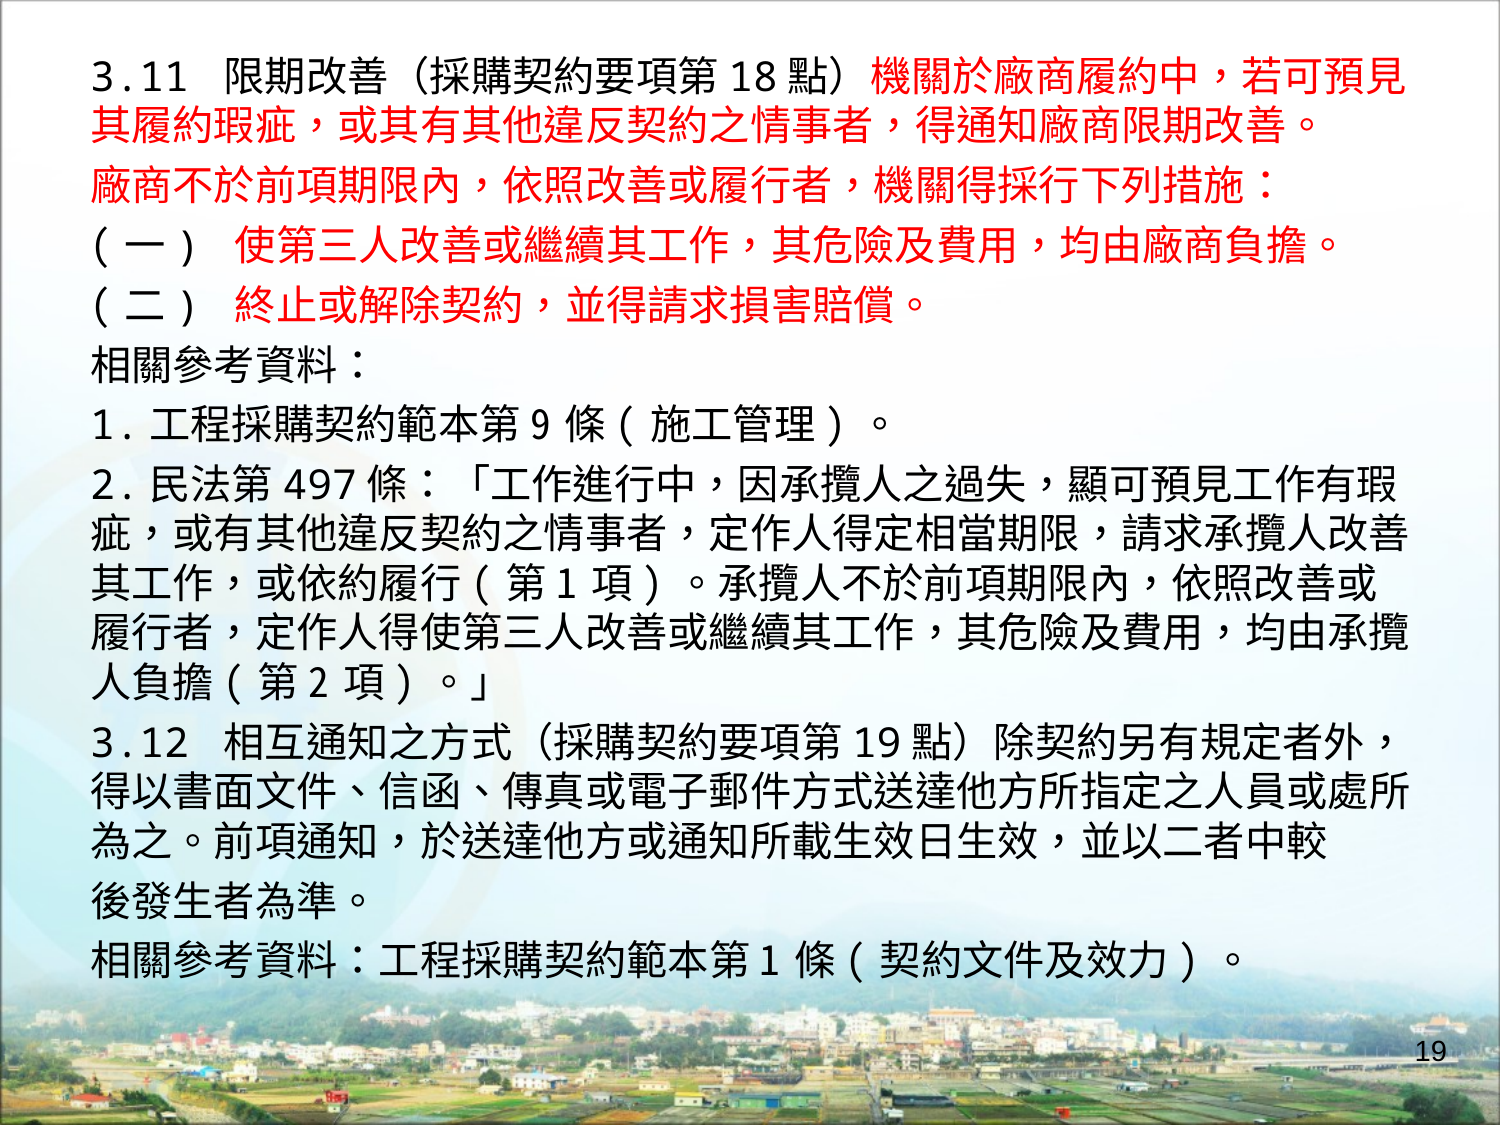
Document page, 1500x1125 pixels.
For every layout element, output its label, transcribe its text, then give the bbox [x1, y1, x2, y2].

text_box <編號> [1111, 1024, 1462, 1103]
list 3.11 限期改善（採購契約要項第18點）機關於廠商履約中，若可預見其履約瑕疵，或其有其他違反契約之情事者，得通知廠商限期改善。 廠商不於前項期限內，依照改善或履行者，機關得採行下列措施： (一) 使第三人改善或繼續其工作，其危險及費用，均由廠商負擔。 (二) 終止或解除契約，並得請求損害賠償。 相關參考資料： 1.工程採購契約範本第9條(施工管理)。 2.民法第497條：「工作進行中，因承攬人之過失，顯可預見工作有瑕疵，或有其他違反契約之情事者，定作人得定相當期限，請求承攬人改善其工作，或依約履行(第1項)。承攬人不於前項期限內，依照改善或履行者，定作人得使第三人改善或繼續其工作，其危險及費用，均由承攬人負擔(第2項)。」 3.12 相互通知之方式（採購契約要項第19點）除契約另有規定者外，得以書面文件、信函、傳真或電子郵件方式送達他方所指定之人員或處所為之。前項通知，於送達他方或通知所載生效日生效，並以二者中較 後發生者為準。 相關參考資料：工程採購契約範本第1條(契約文件及效力)。 [75, 42, 1426, 1010]
picture [0, 0, 1500, 1125]
